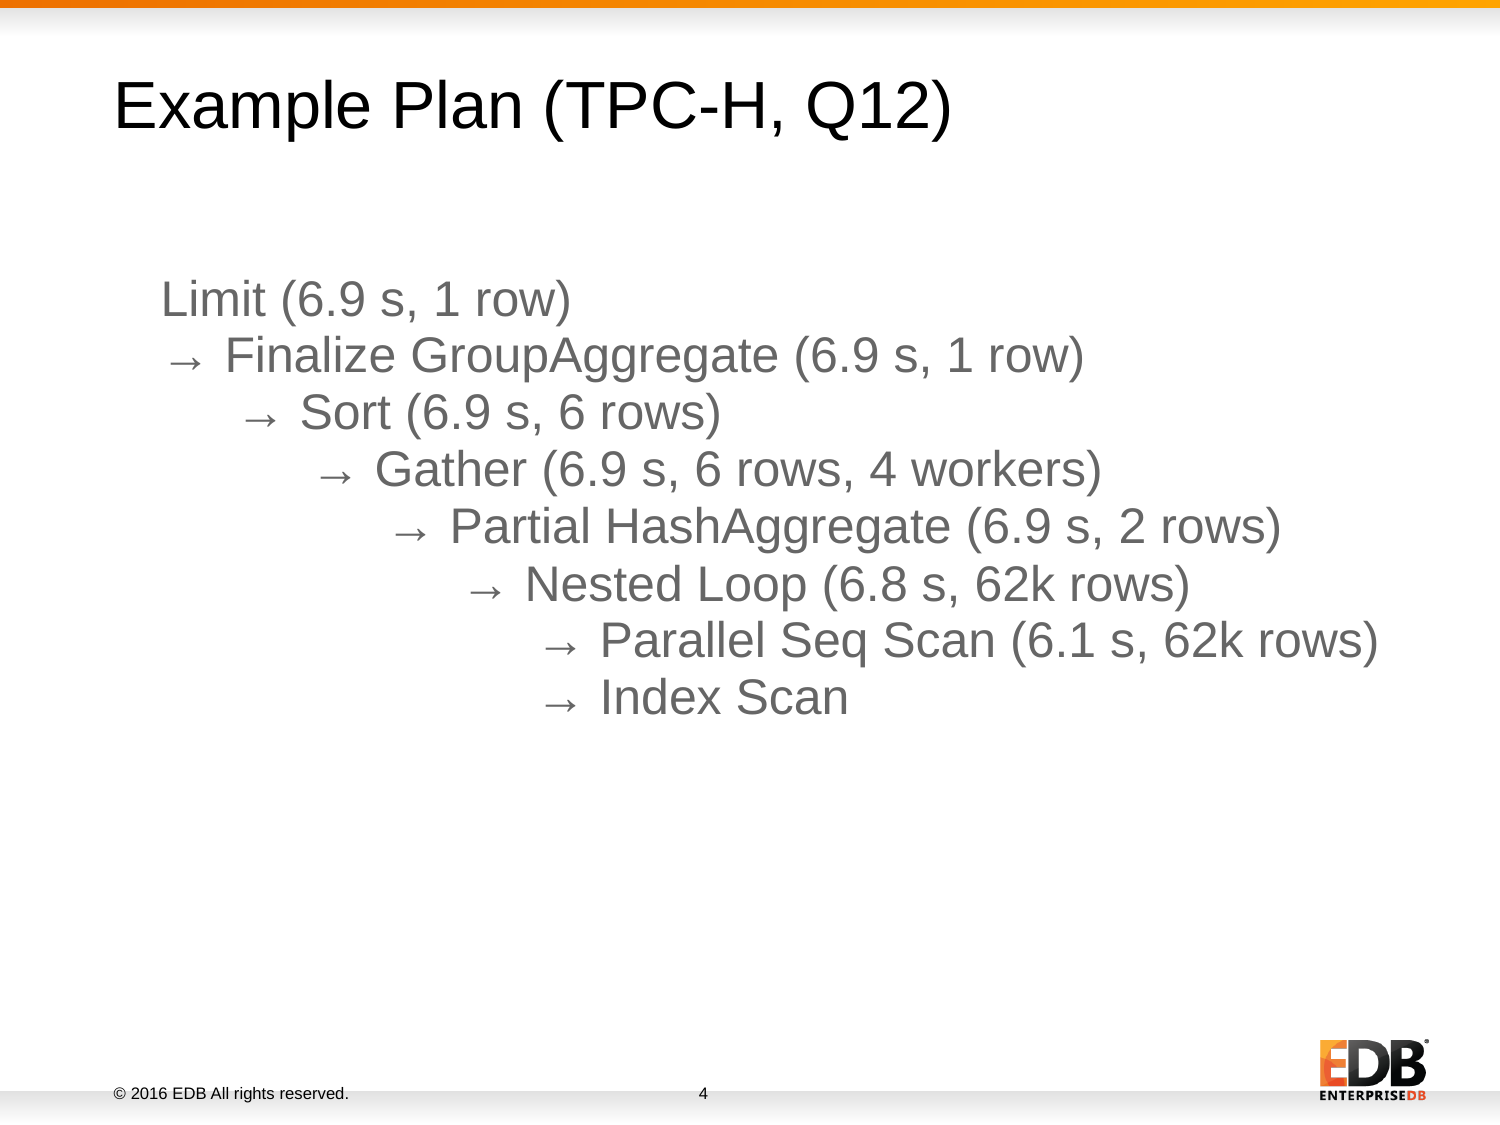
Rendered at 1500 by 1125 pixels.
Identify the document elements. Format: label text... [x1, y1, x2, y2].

title Example Plan (TPC-H, Q12) [98, 26, 1403, 188]
list Limit (6.9 s, 1 row) → Finalize GroupAggregate (6.9 s, 1 row) → Sort (6.9 s, 6 rows) → Gather (6.9 s, 6 rows, 4 workers) → Partial HashAggregate (6.9 s, 2 rows) → Nested Loop (6.8 s, 62k rows) → Parallel Seq Scan (6.1 s, 62k rows) → Index Scan [98, 263, 1403, 984]
picture [1318, 1036, 1430, 1101]
